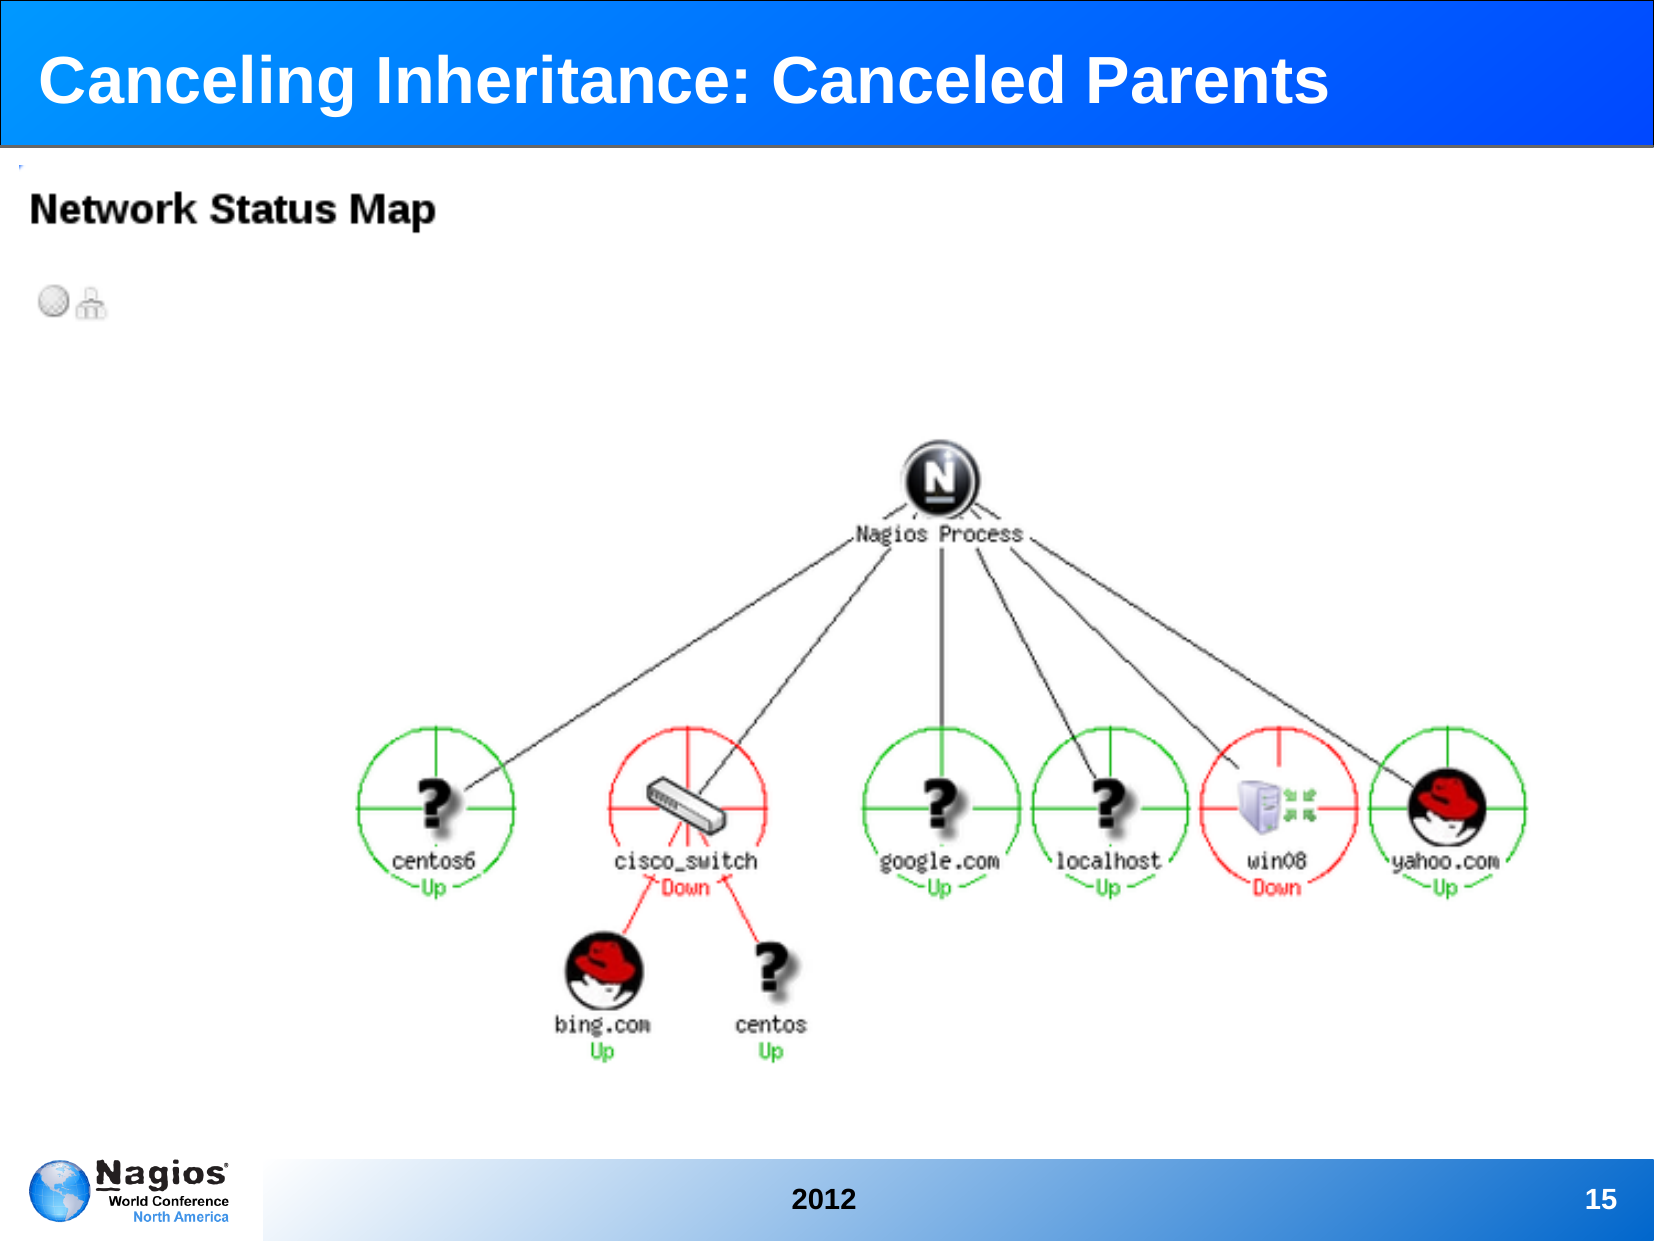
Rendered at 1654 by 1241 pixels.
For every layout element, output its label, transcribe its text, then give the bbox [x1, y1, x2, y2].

picture [19, 165, 1608, 1102]
title Canceling Inheritance: Canceled Parents [38, 38, 1628, 122]
picture [29, 1159, 229, 1235]
